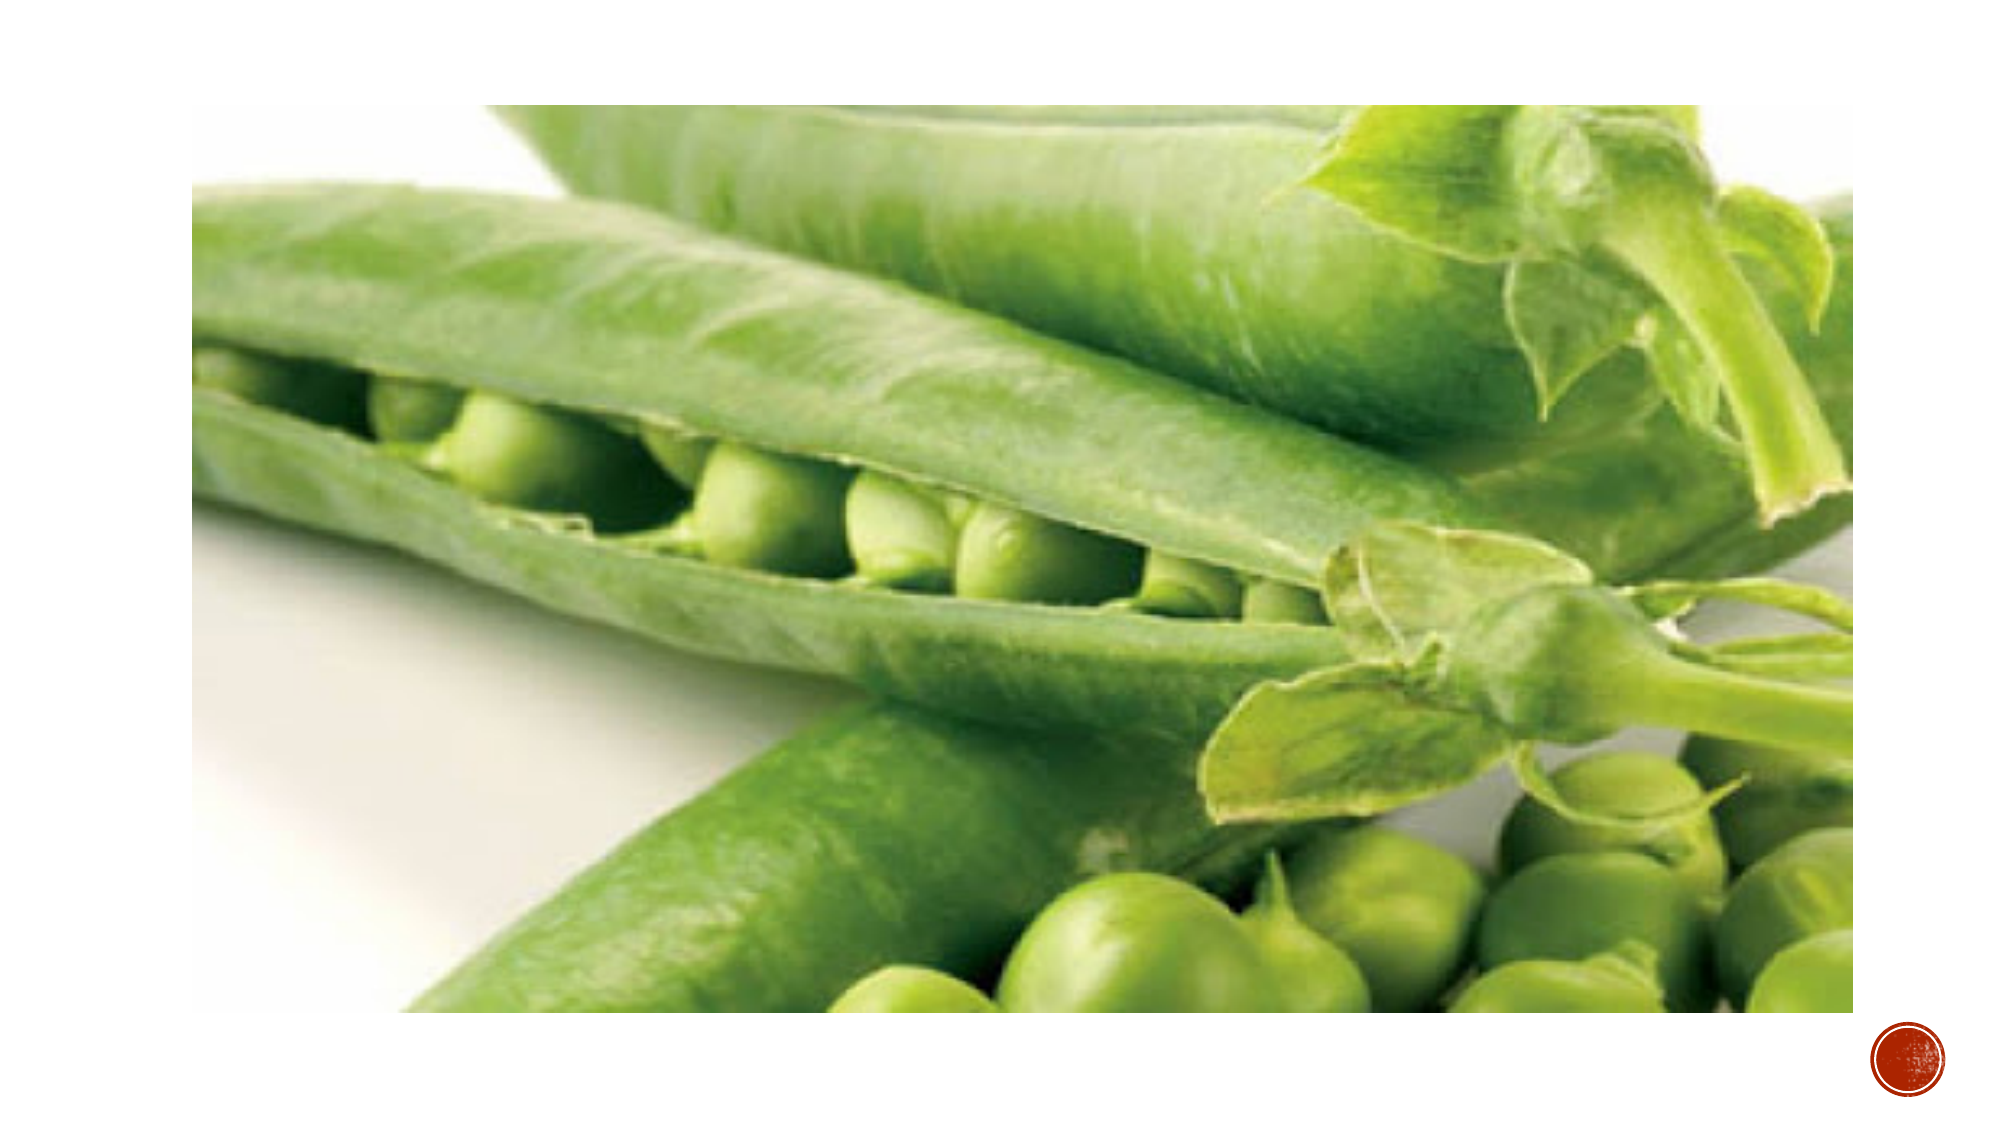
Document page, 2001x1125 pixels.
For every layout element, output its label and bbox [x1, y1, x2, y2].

picture [192, 105, 1853, 1013]
picture [1870, 1021, 1946, 1097]
